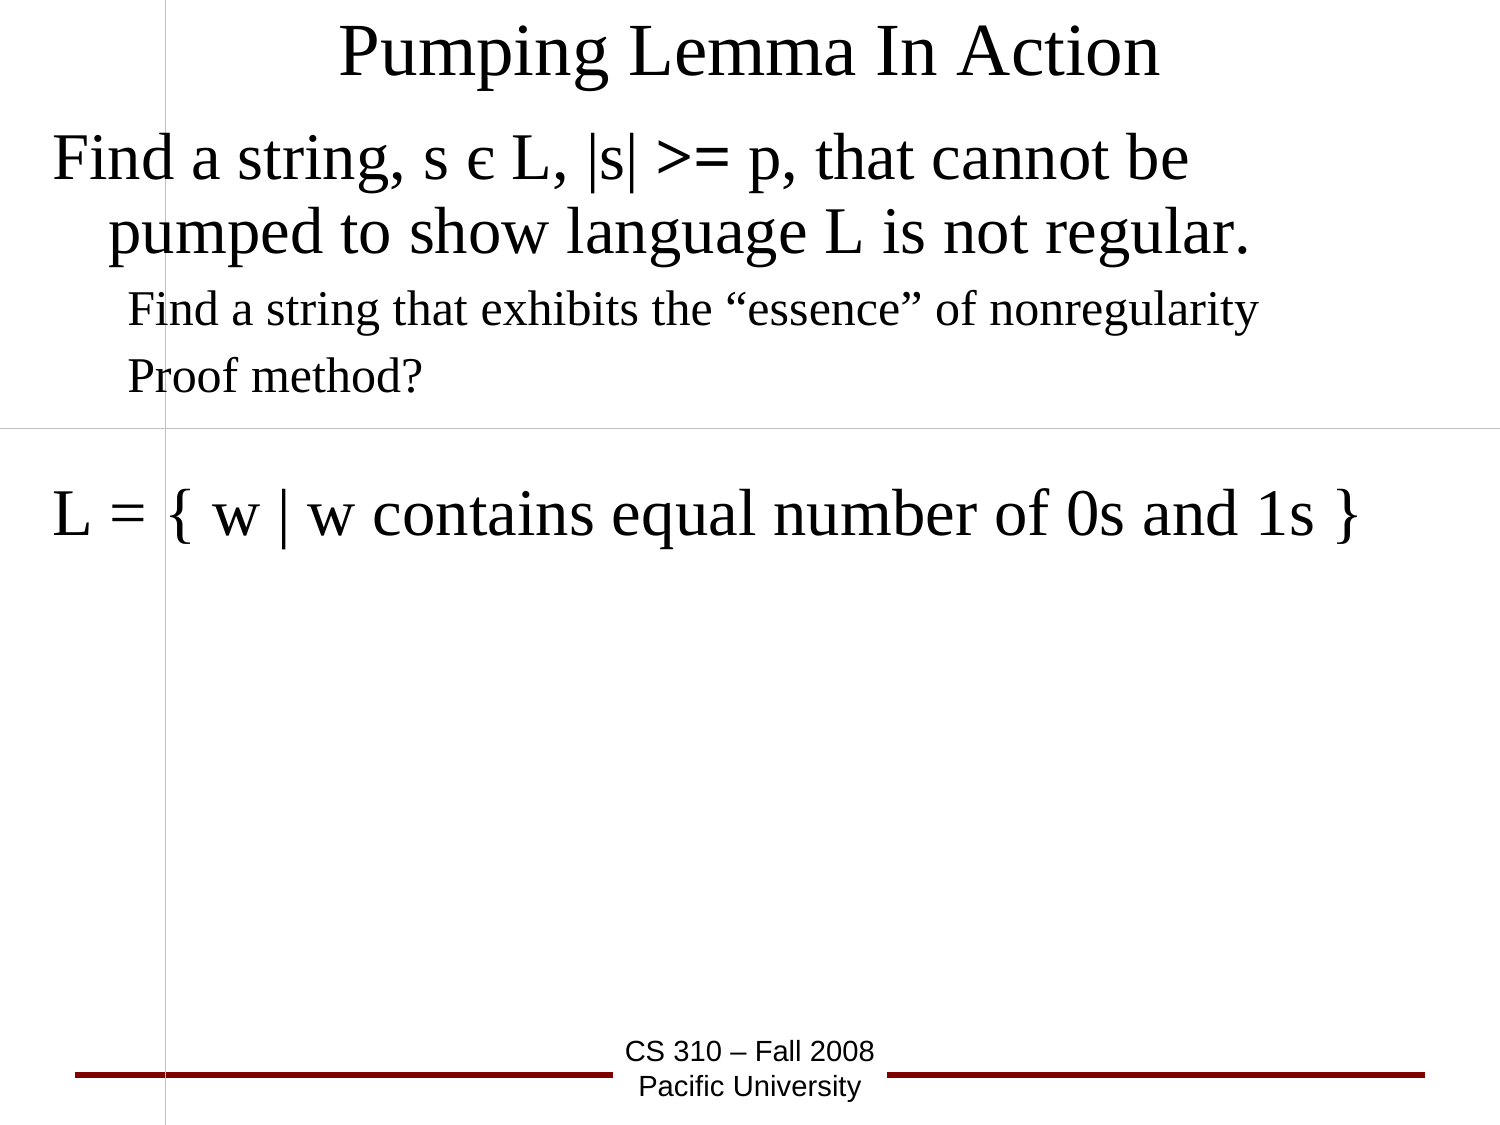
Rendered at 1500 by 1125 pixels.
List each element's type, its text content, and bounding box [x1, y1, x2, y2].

list Find a string, s є L, |s| >= p, that cannot be pumped to show language L is not regular. Find a string that exhibits the “essence” of nonregularity Proof method? L = { w | w contains equal number of 0s and 1s } [37, 112, 1438, 1001]
title Pumping Lemma In Action [112, 0, 1388, 100]
